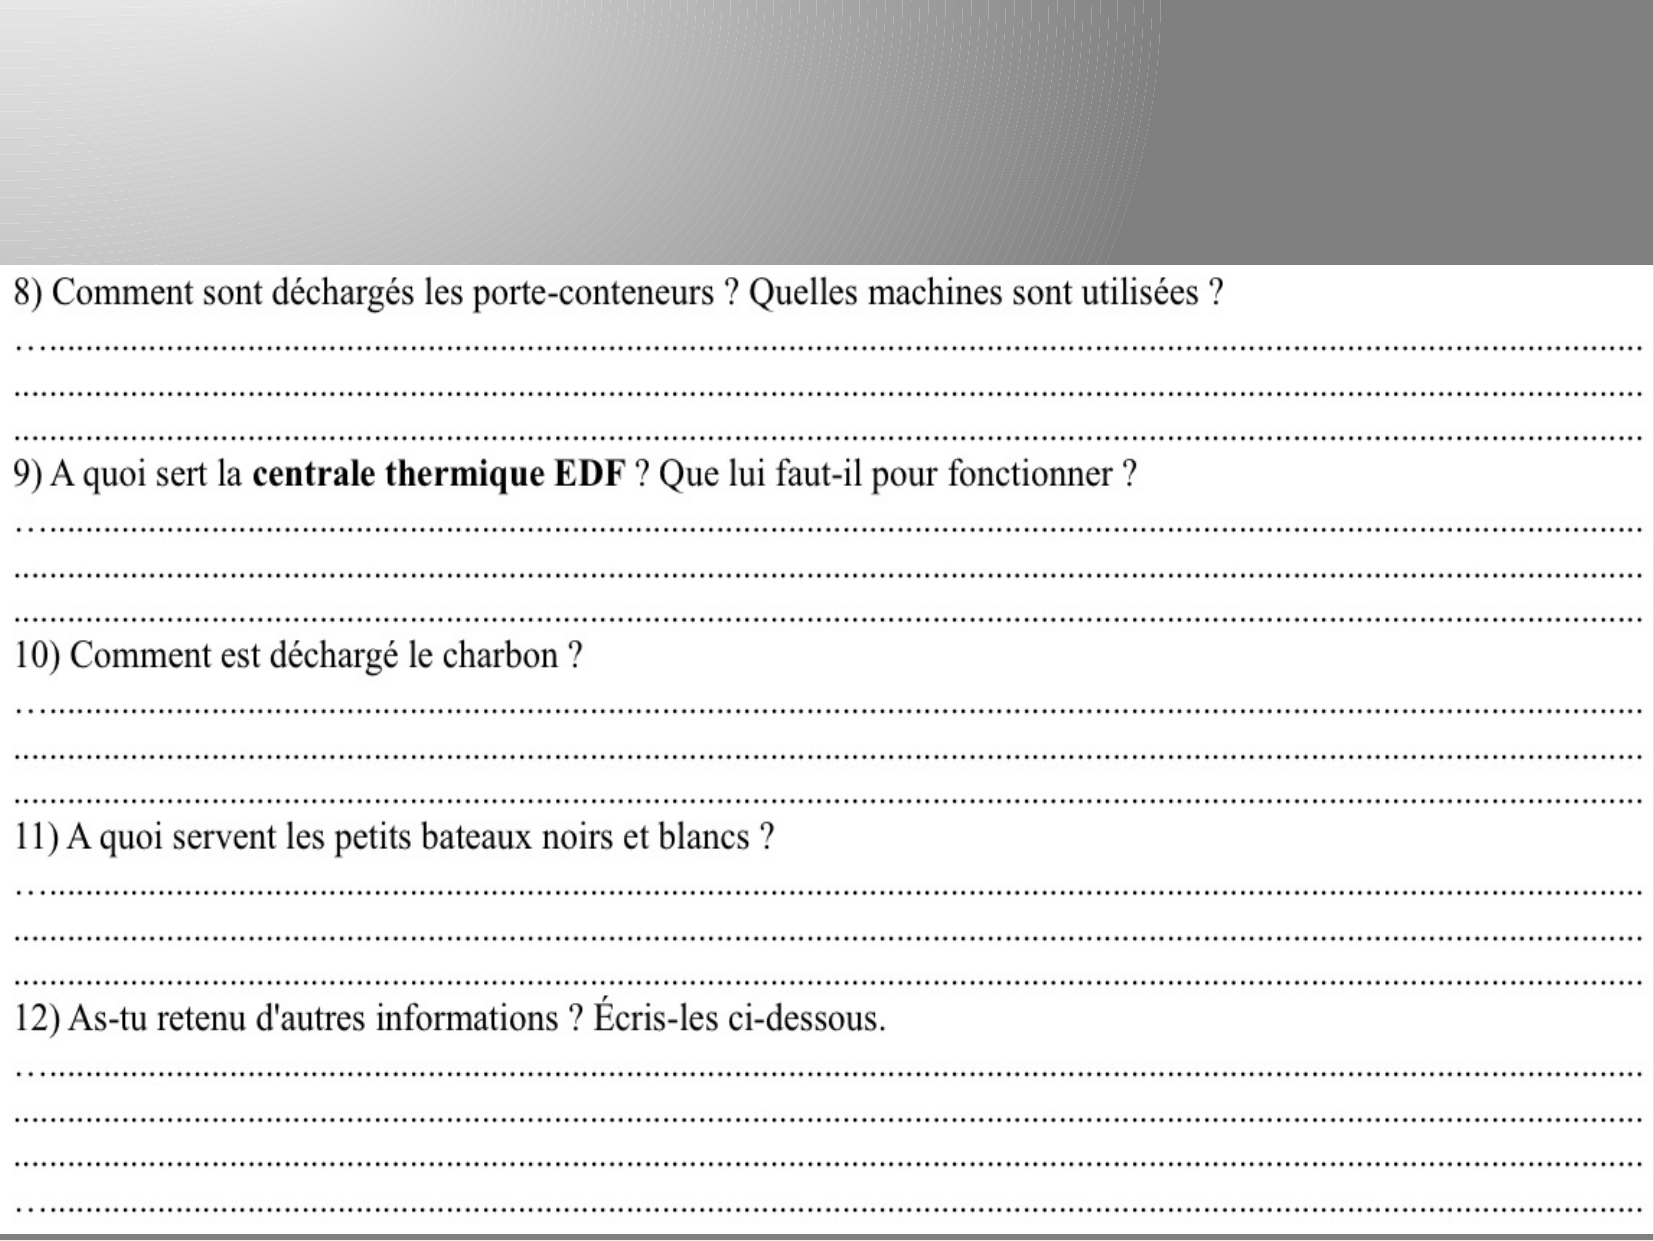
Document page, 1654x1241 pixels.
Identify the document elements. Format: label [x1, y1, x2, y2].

picture [0, 265, 1654, 1235]
